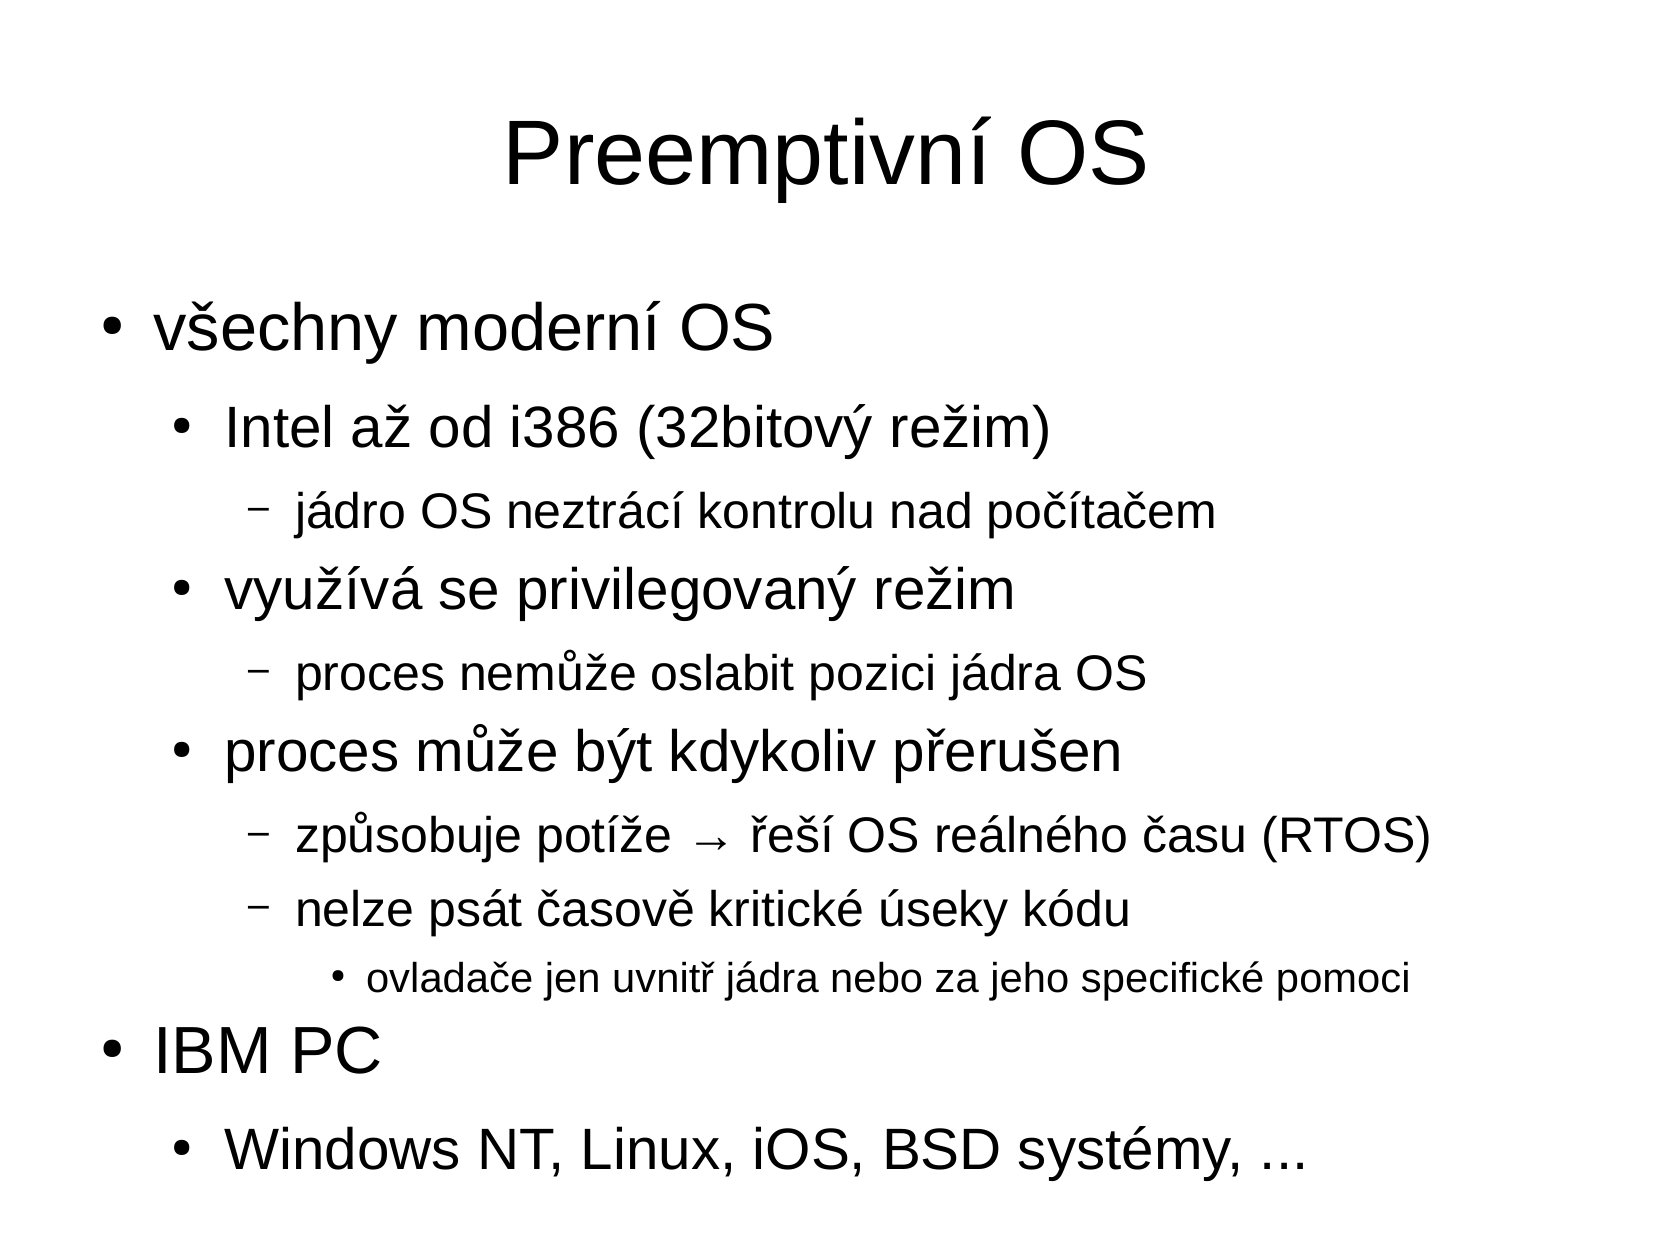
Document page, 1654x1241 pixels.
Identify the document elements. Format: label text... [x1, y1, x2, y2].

title Preemptivní OS [82, 56, 1571, 250]
list všechny moderní OS Intel až od i386 (32bitový režim) jádro OS neztrácí kontrolu nad počítačem využívá se privilegovaný režim proces nemůže oslabit pozici jádra OS proces může být kdykoliv přerušen způsobuje potíže → řeší OS reálného času (RTOS) nelze psát časově kritické úseky kódu ovladače jen uvnitř jádra nebo za jeho specifické pomoci IBM PC Windows NT, Linux, iOS, BSD systémy, ... [82, 290, 1571, 1182]
